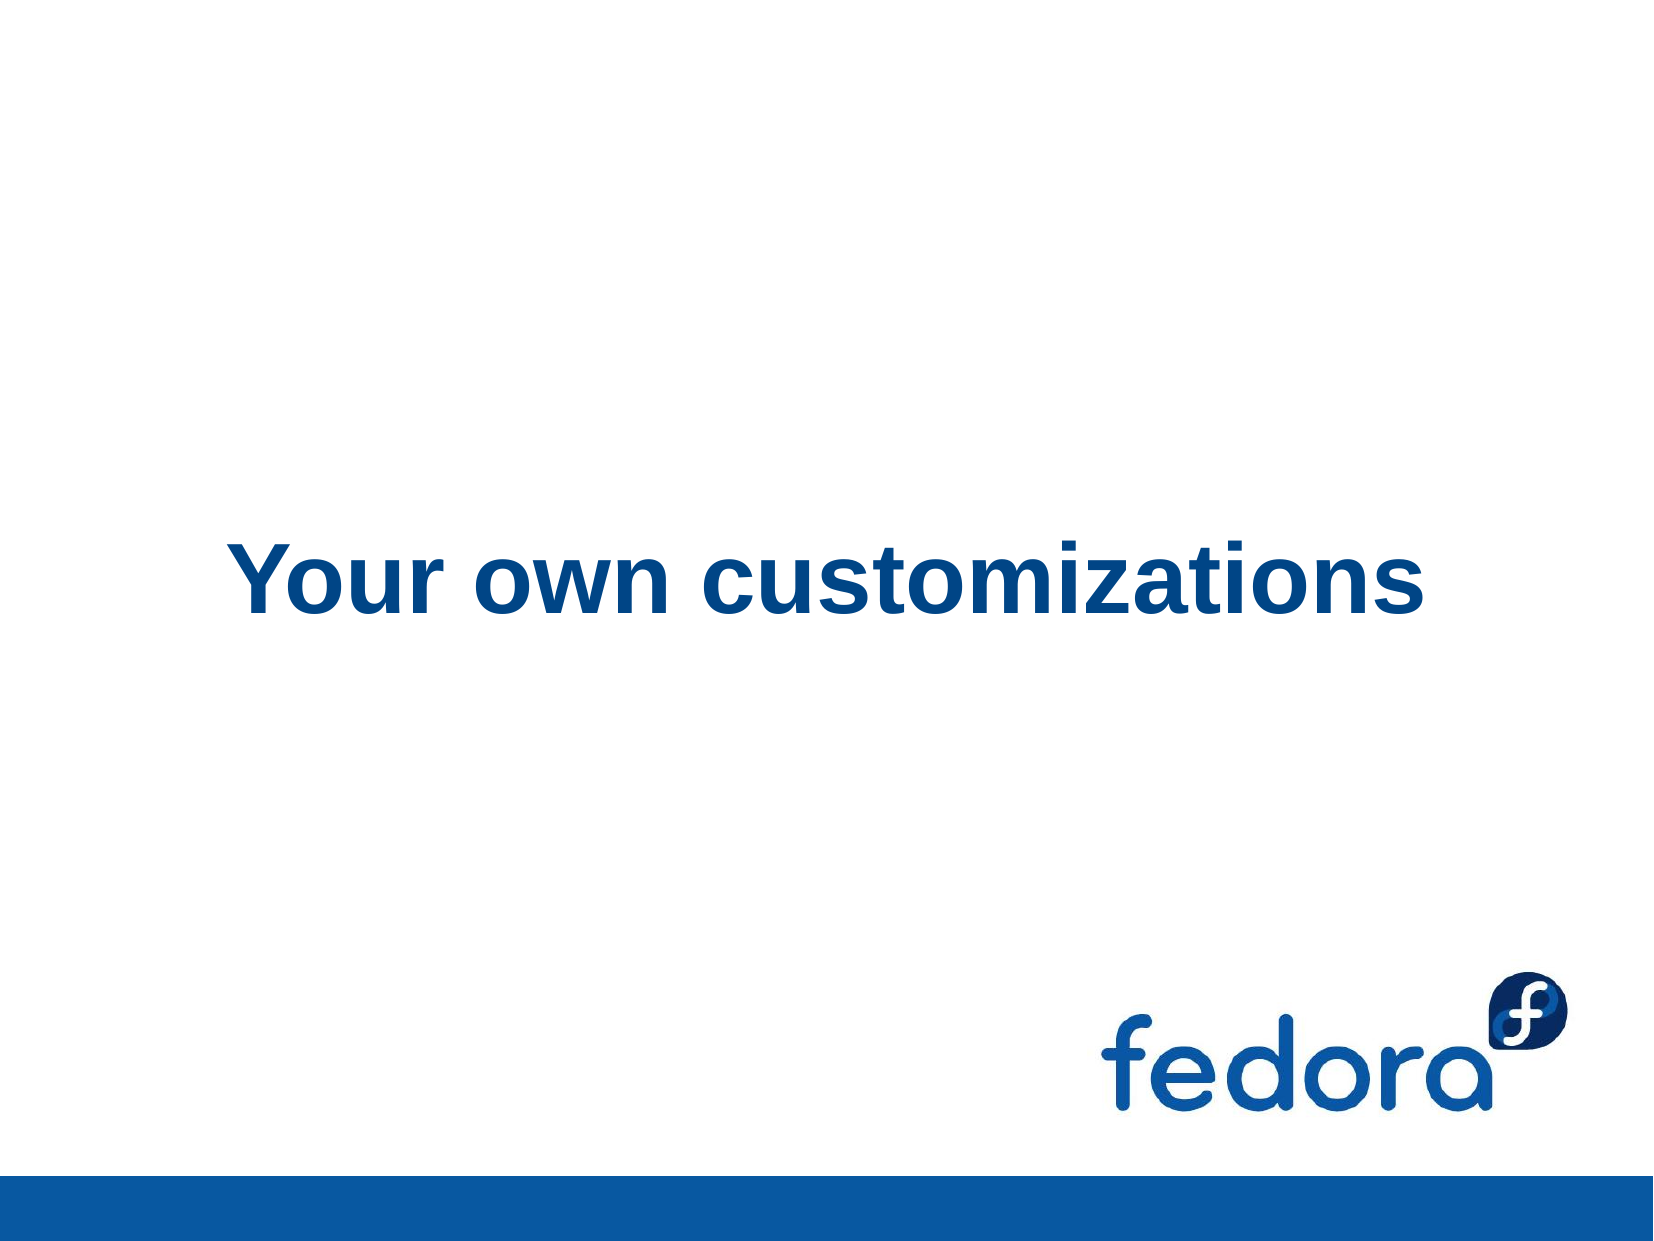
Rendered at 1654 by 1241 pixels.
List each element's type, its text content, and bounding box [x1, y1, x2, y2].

picture [1087, 959, 1576, 1125]
picture [0, 1176, 1653, 1241]
title Your own customizations [82, 49, 1571, 1109]
